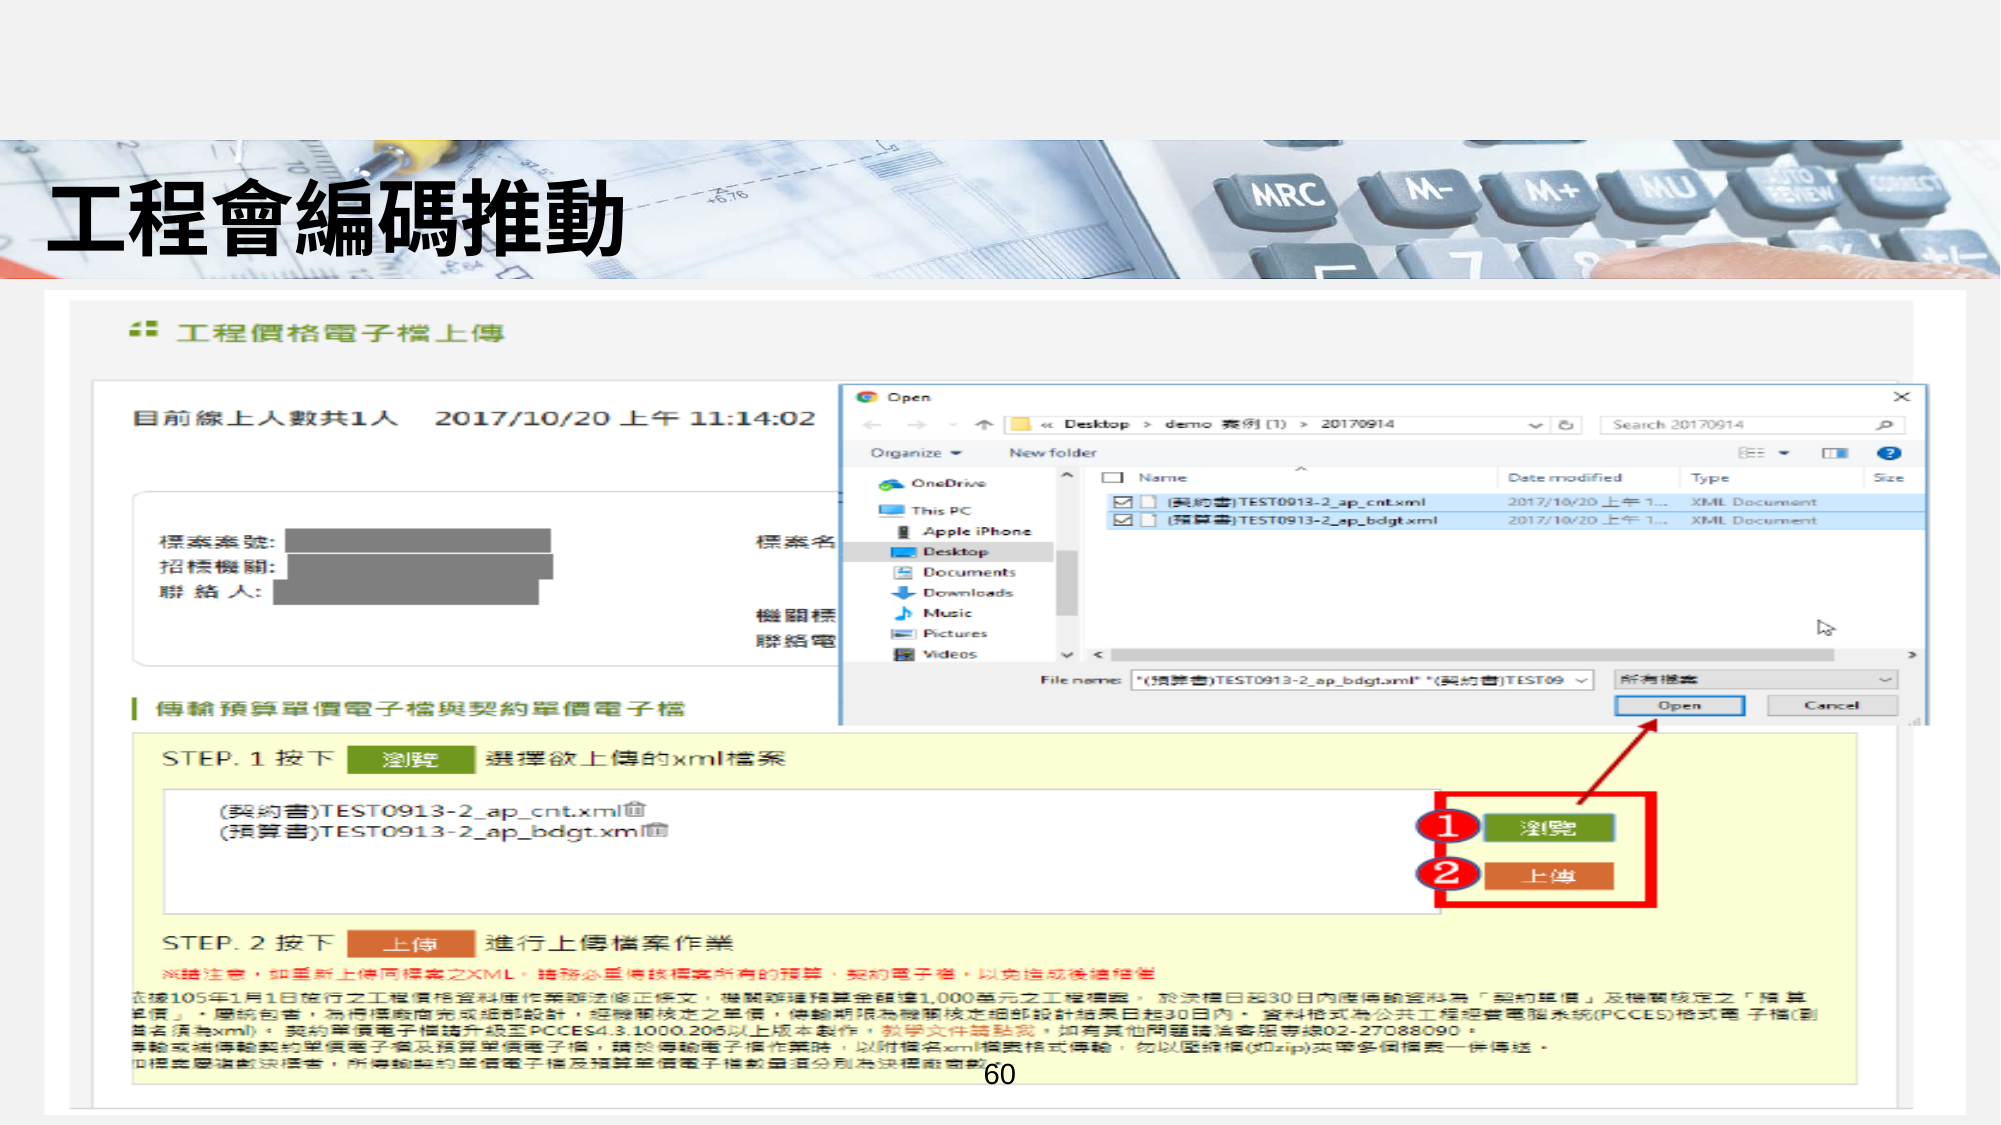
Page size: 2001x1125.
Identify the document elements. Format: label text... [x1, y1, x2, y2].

text_box [0, 141, 2000, 278]
text_box 60 [662, 1042, 1338, 1103]
text_box 工程會編碼推動 [29, 158, 1569, 275]
picture [44, 290, 1967, 1115]
